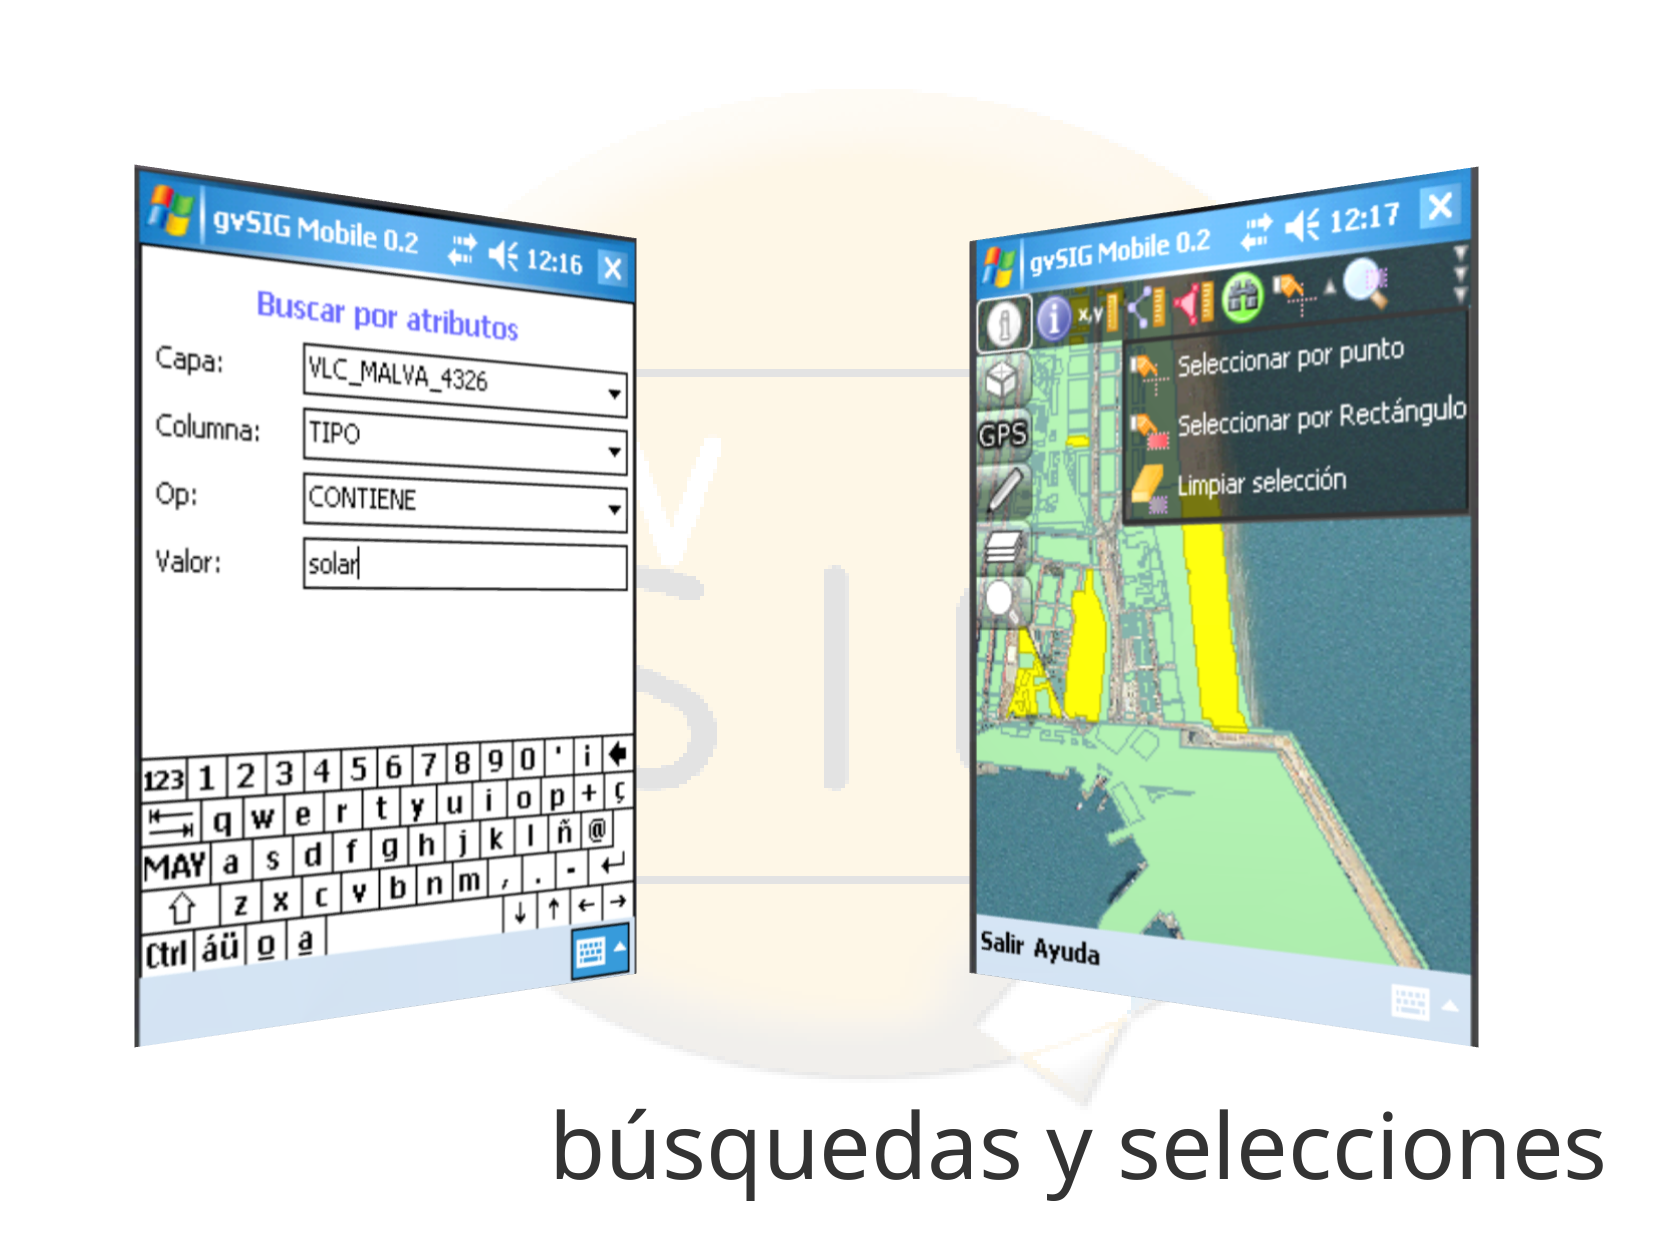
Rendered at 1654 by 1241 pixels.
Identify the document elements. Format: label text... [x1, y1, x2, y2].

text_box búsquedas y selecciones [472, 1077, 1625, 1211]
picture [132, 162, 638, 1049]
picture [967, 164, 1481, 1049]
